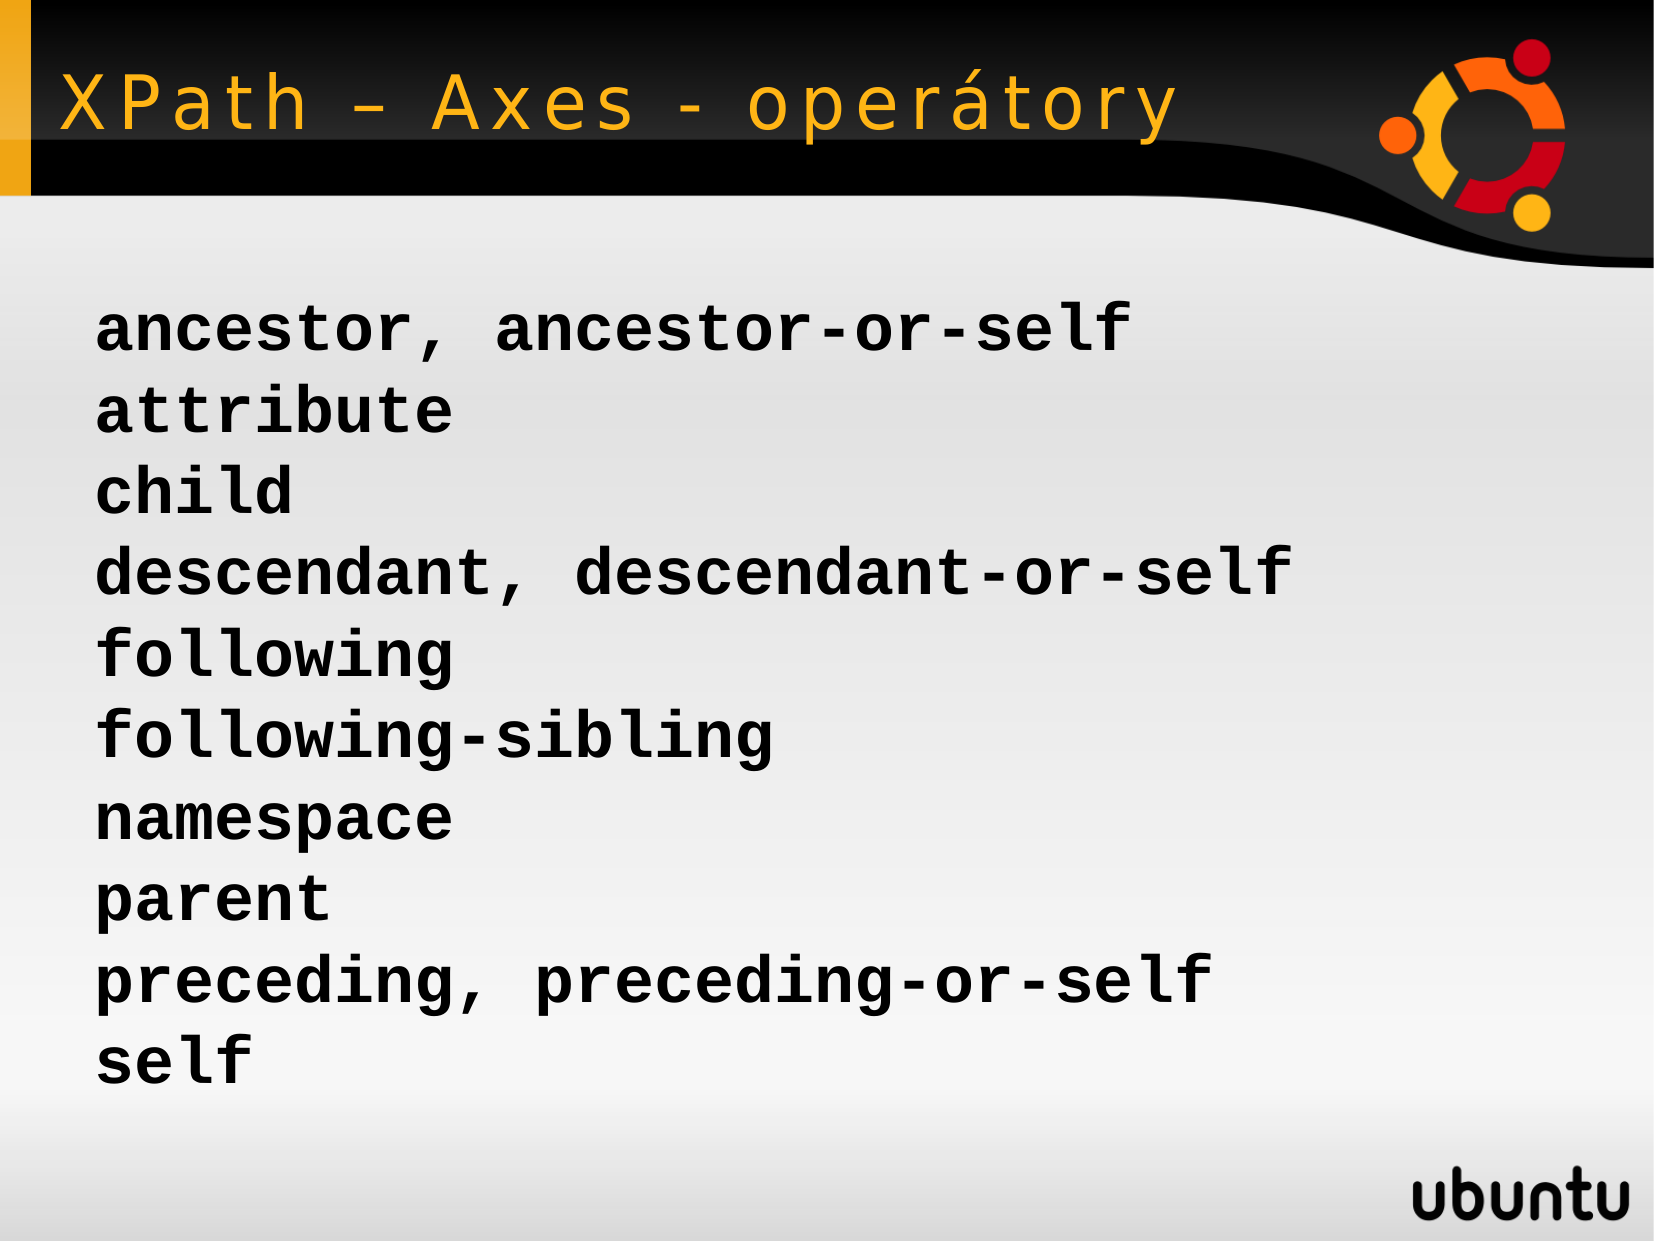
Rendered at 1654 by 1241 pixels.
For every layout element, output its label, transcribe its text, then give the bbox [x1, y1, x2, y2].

picture [0, 0, 1654, 1241]
list ancestor, ancestor-or-self attribute child descendant, descendant-or-self following following-sibling namespace parent preceding, preceding-or-self self [76, 295, 1565, 1114]
title XPath – Axes - operátory [59, 29, 1270, 178]
